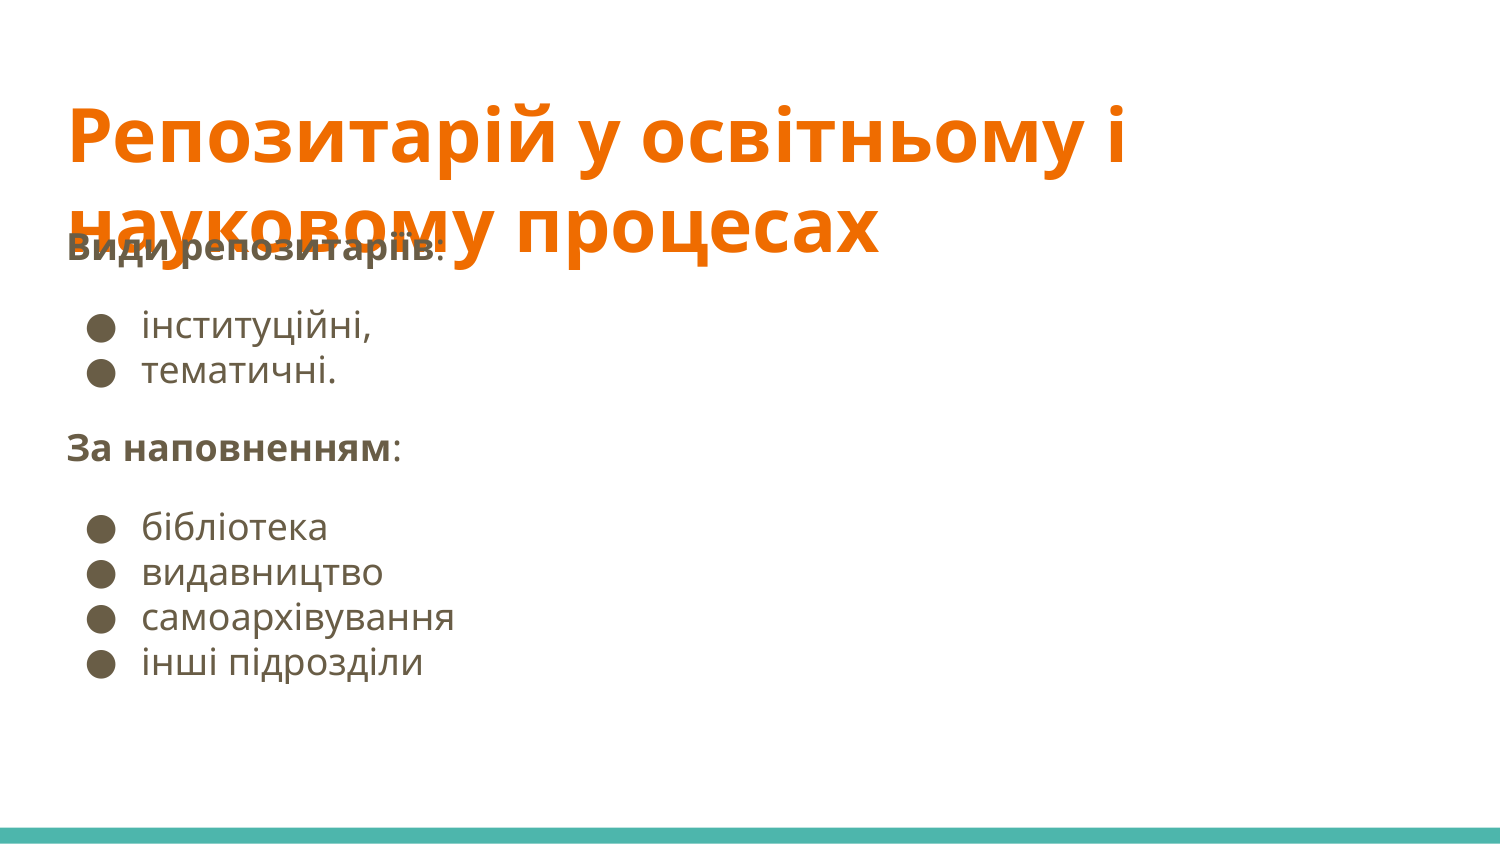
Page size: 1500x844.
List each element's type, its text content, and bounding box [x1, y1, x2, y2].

list Види репозитаріїв: інституційні, тематичні. За наповненням: бібліотека видавництво самоархівування інші підрозділи [51, 207, 1449, 750]
title Репозитарій у освітньому і науковому процесах [51, 72, 1449, 189]
